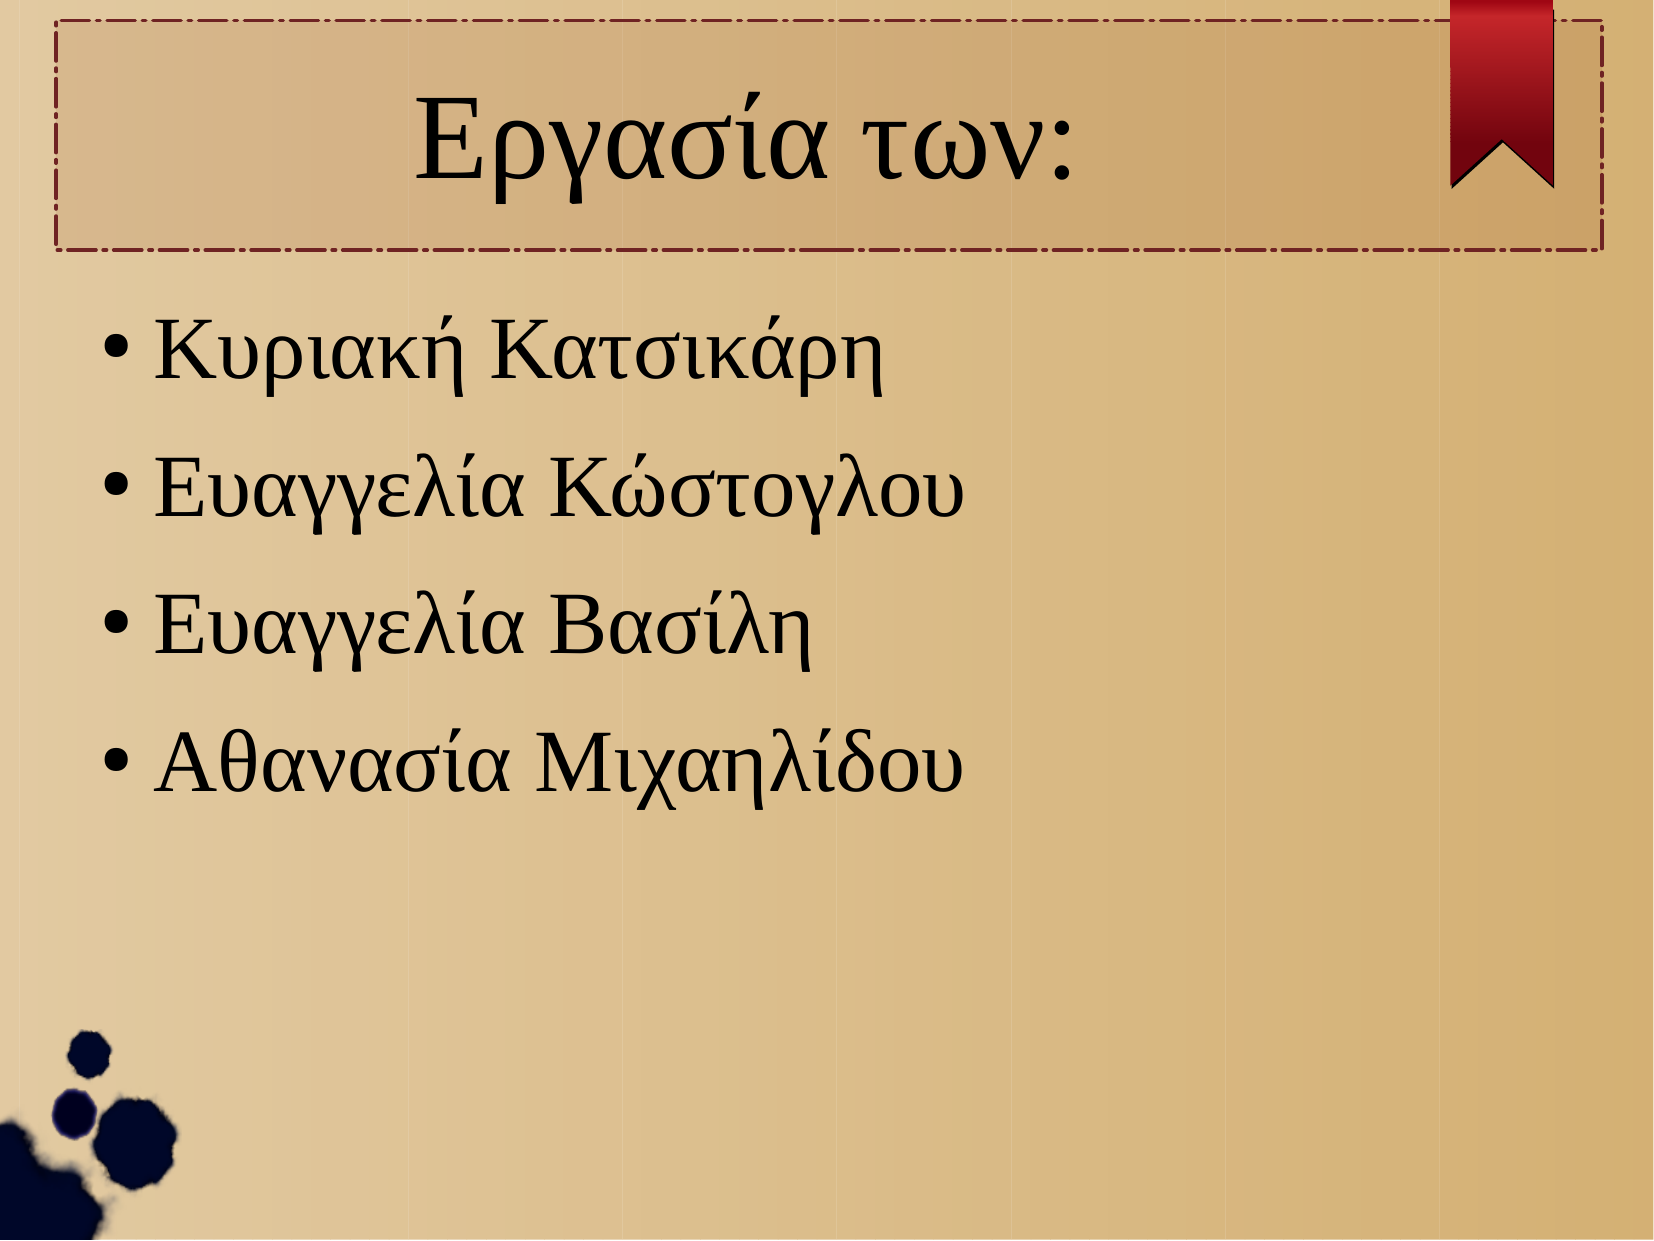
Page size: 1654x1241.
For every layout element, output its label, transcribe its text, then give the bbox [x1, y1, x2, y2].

list Κυριακή Κατσικάρη Ευαγγελία Κώστογλου Ευαγγελία Βασίλη Αθανασία Μιχαηλίδου [82, 299, 1571, 1019]
title Εργασία των: [82, 47, 1412, 229]
